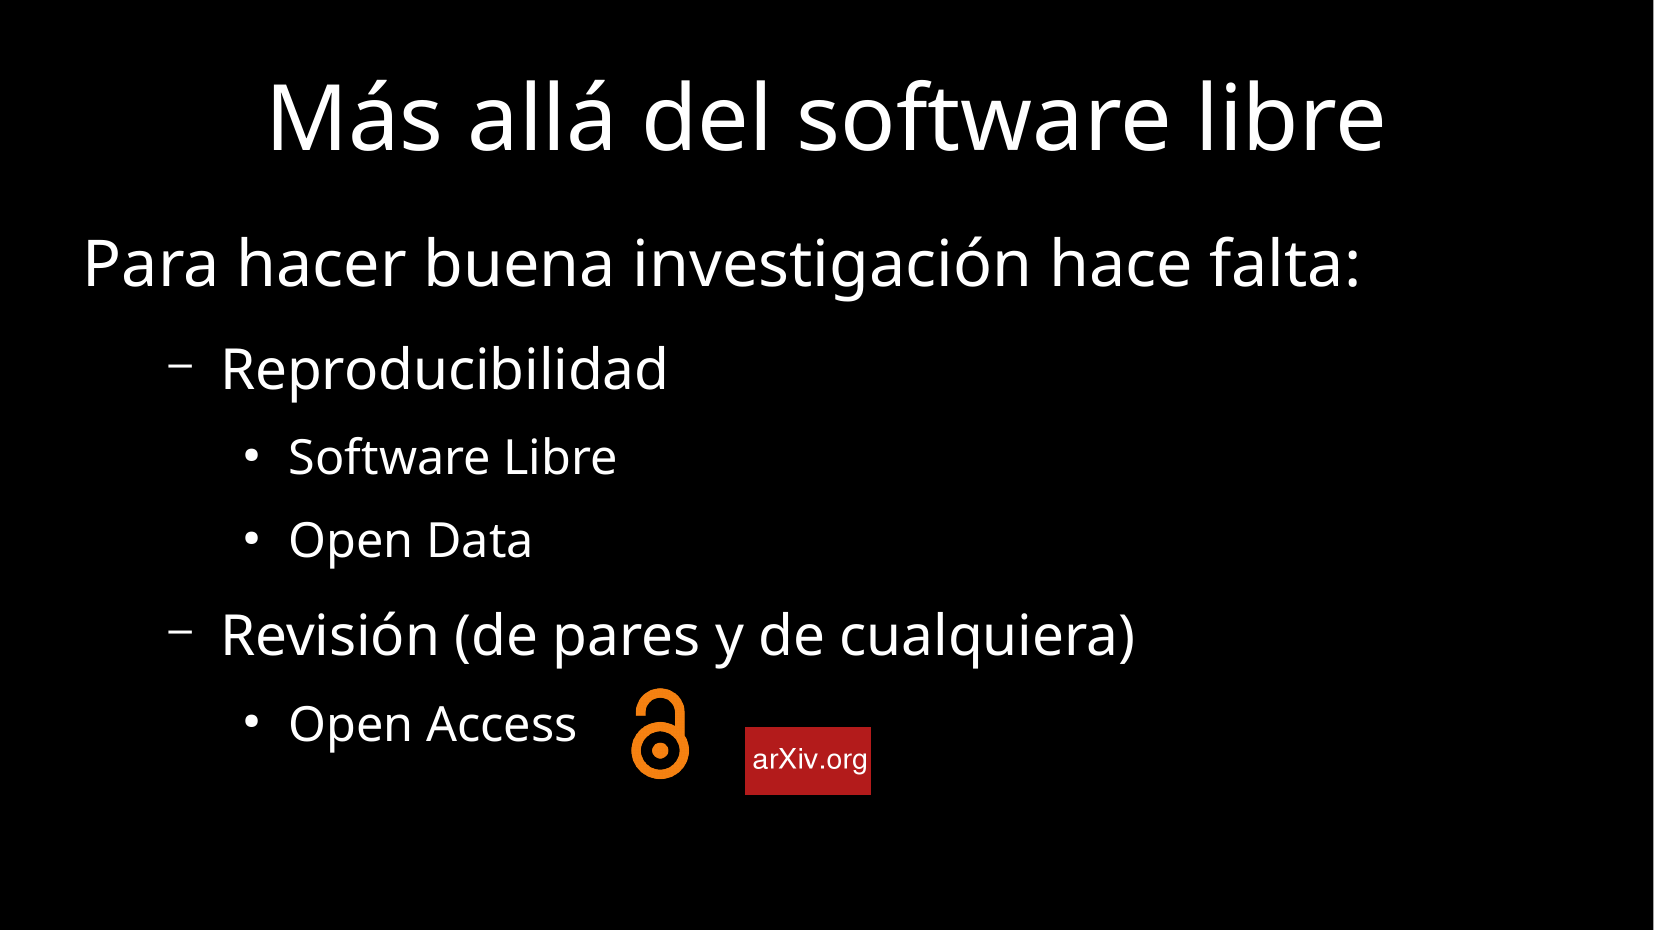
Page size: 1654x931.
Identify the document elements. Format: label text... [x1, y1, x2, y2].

list Para hacer buena investigación hace falta: Reproducibilidad Software Libre Open Data Revisión (de pares y de cualquiera) Open Access [82, 217, 1571, 758]
picture [630, 687, 690, 781]
picture [745, 727, 871, 796]
title Más allá del software libre [82, 37, 1571, 193]
